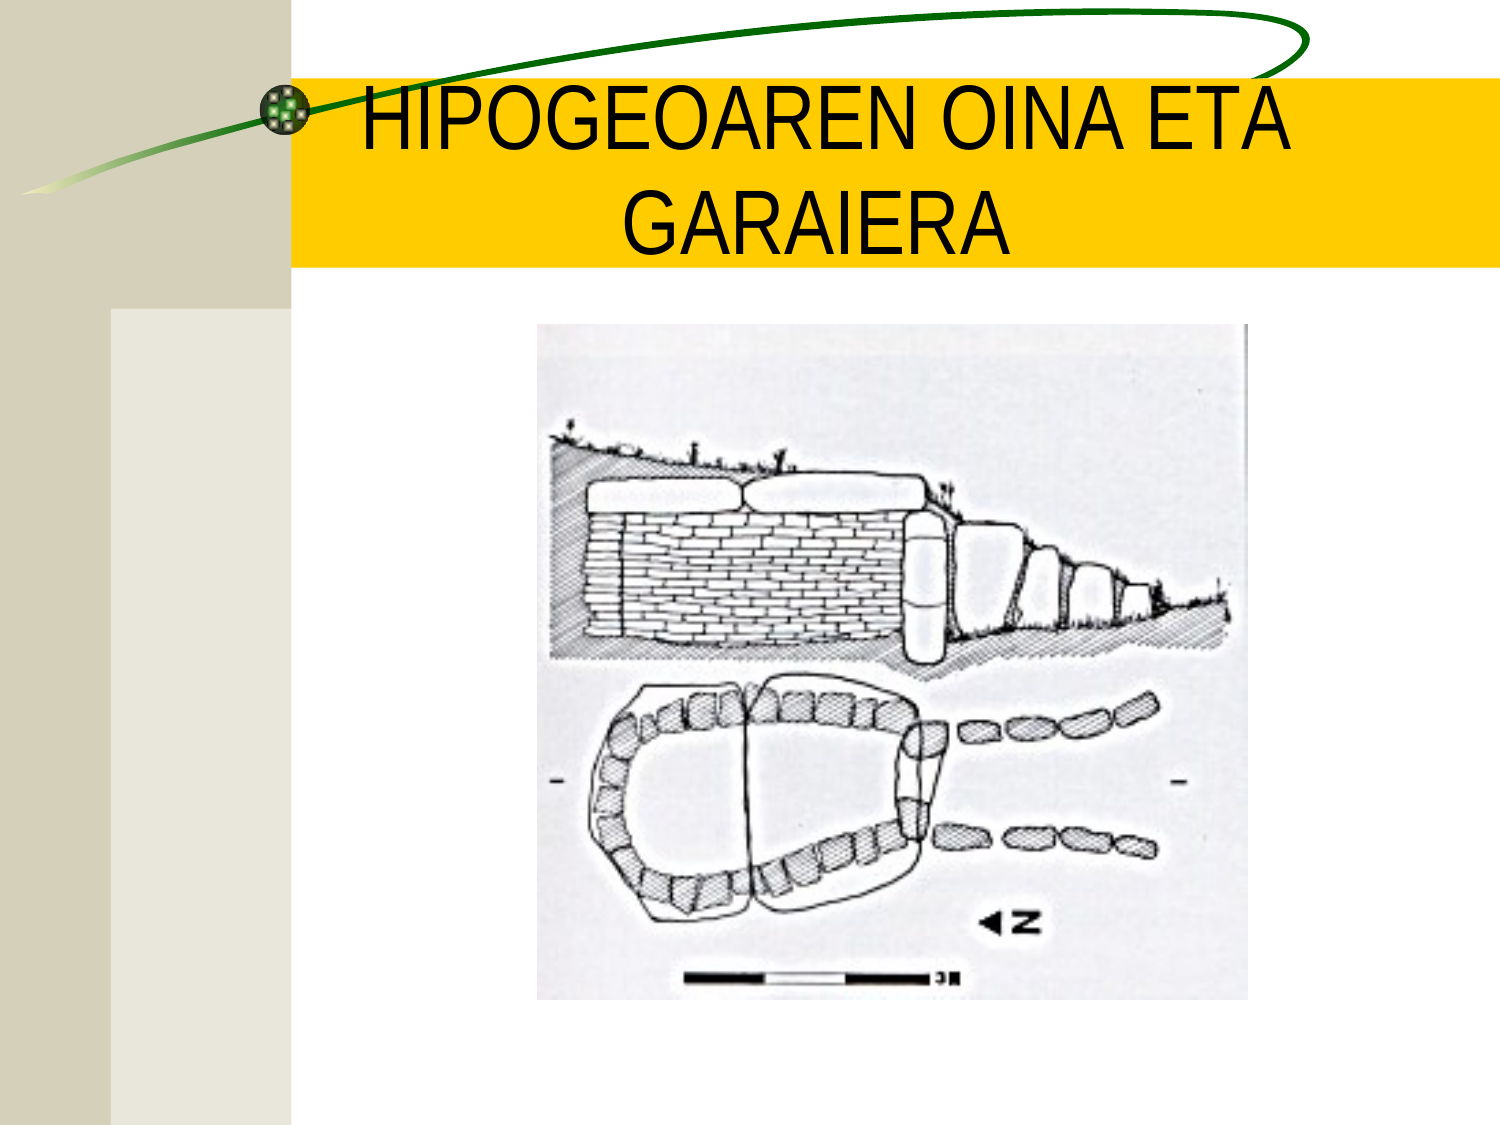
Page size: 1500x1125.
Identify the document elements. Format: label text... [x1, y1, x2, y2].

chart [537, 324, 1248, 1000]
title HIPOGEOAREN OINA ETA GARAIERA [189, 51, 1465, 287]
picture [0, 0, 292, 1125]
